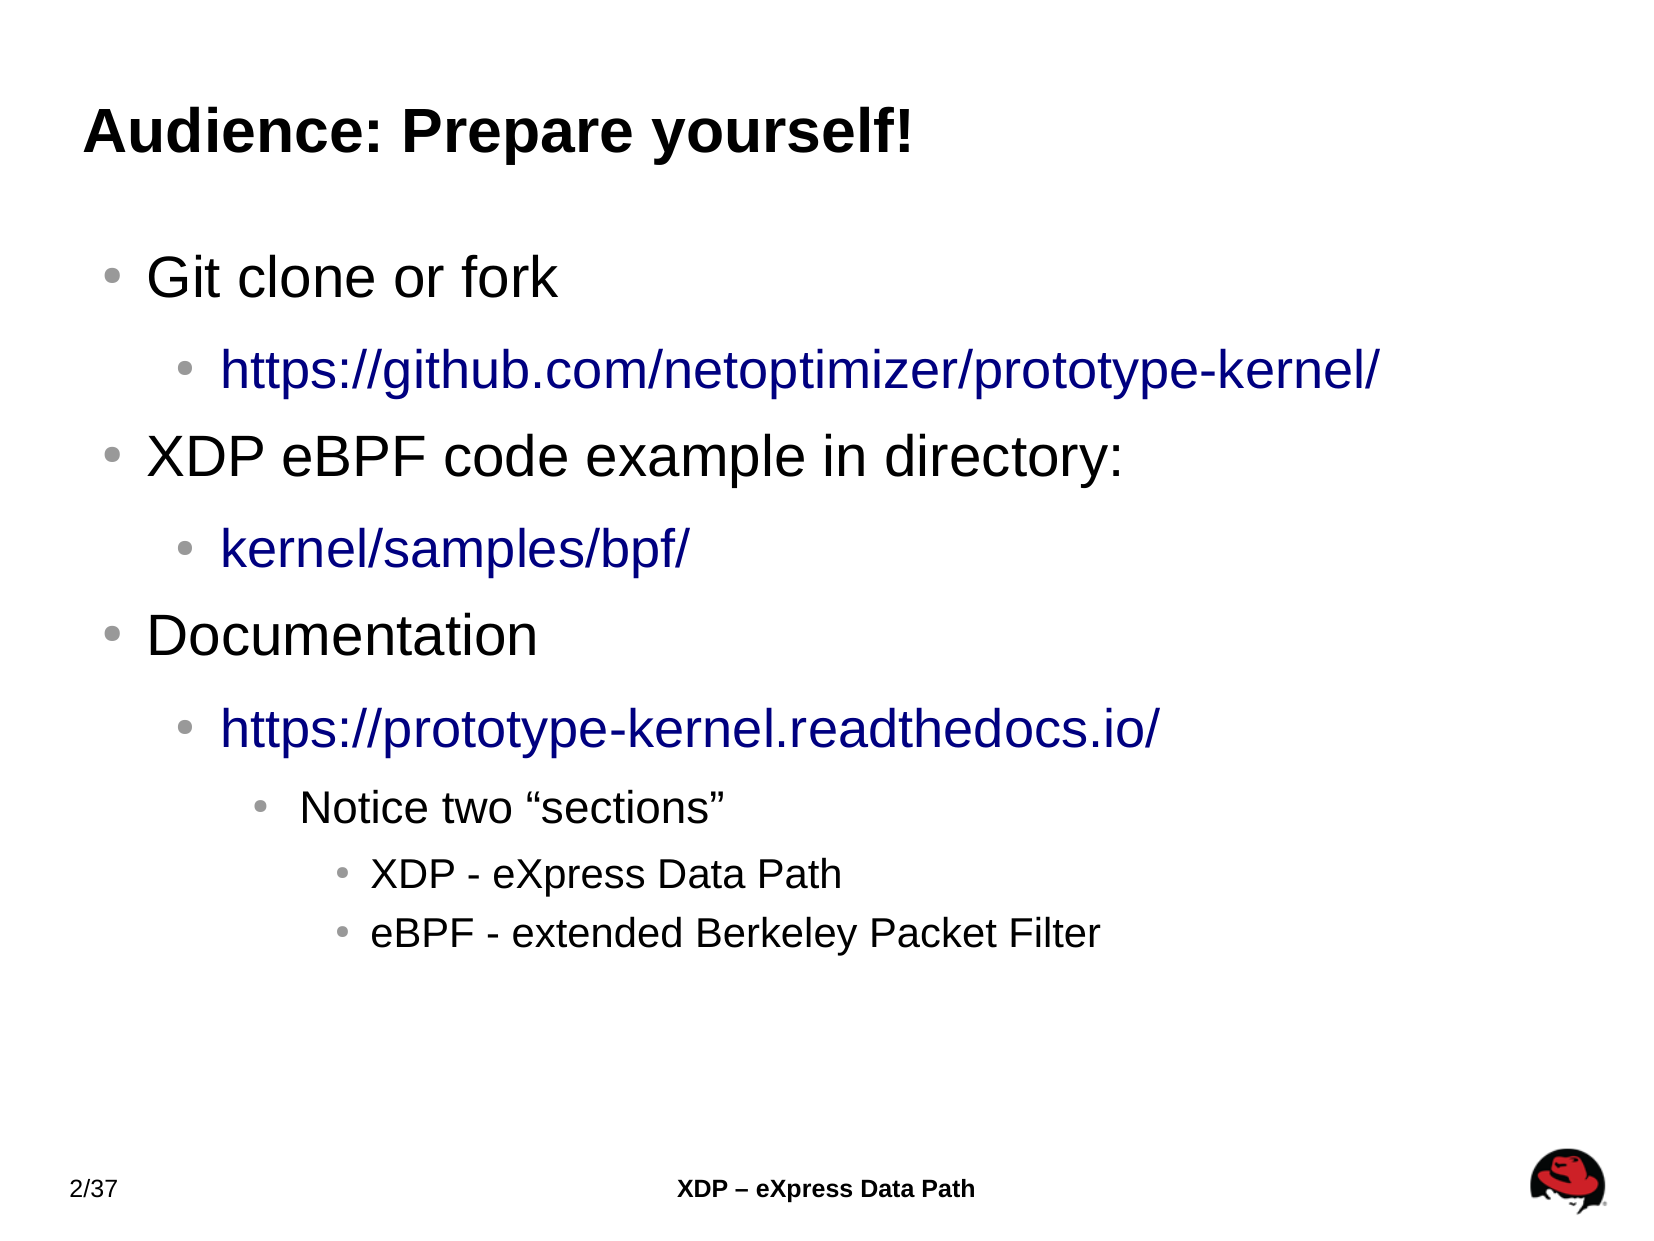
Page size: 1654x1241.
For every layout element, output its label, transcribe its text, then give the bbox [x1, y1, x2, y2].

title Audience: Prepare yourself! [82, 37, 1571, 226]
list Git clone or fork https://github.com/netoptimizer/prototype-kernel/ XDP eBPF code example in directory: kernel/samples/bpf/ Documentation https://prototype-kernel.readthedocs.io/ Notice two “sections” XDP - eXpress Data Path eBPF - extended Berkeley Packet Filter [86, 244, 1576, 1113]
picture [1529, 1146, 1613, 1224]
